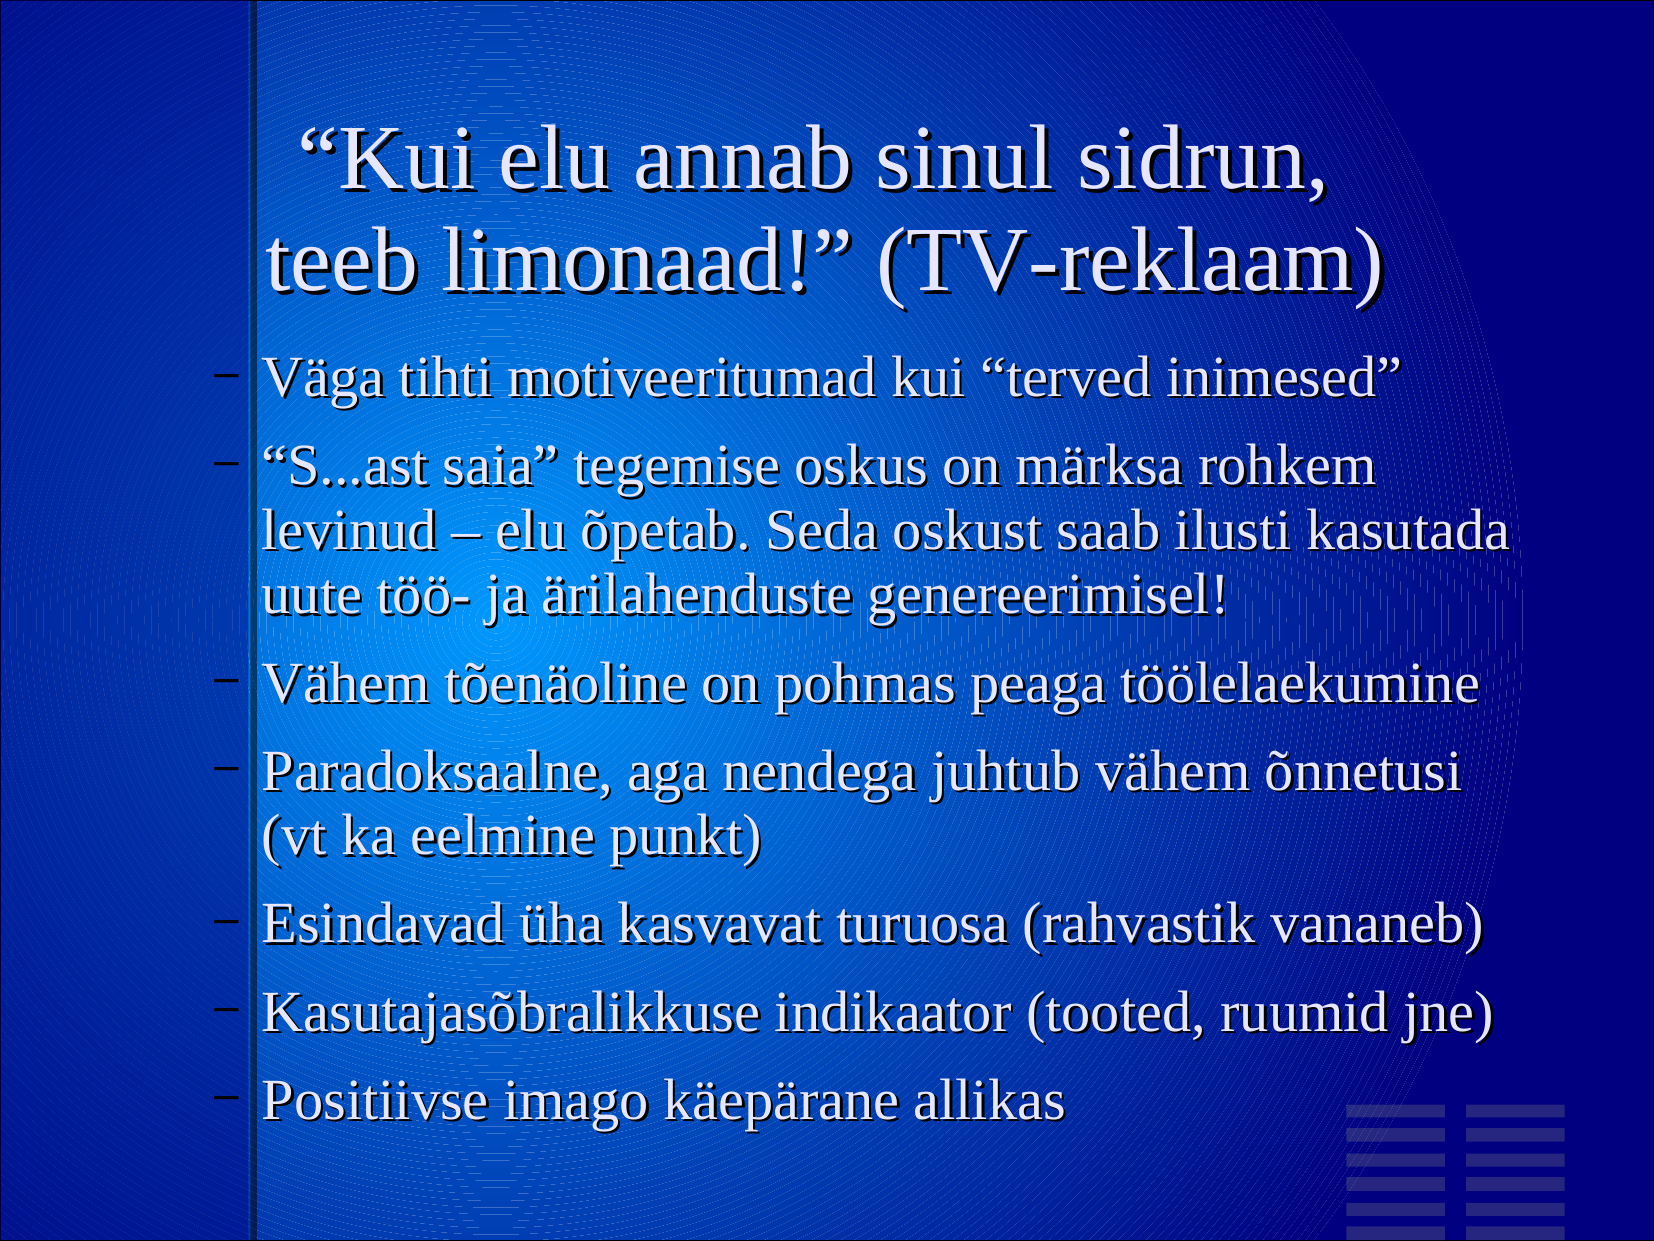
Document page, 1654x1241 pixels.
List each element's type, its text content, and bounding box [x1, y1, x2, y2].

list Väga tihti motiveeritumad kui “terved inimesed” “S...ast saia” tegemise oskus on märksa rohkem levinud – elu õpetab. Seda oskust saab ilusti kasutada uute töö- ja ärilahenduste genereerimisel! Vähem tõenäoline on pohmas peaga töölelaekumine Paradoksaalne, aga nendega juhtub vähem õnnetusi (vt ka eelmine punkt) Esindavad üha kasvavat turuosa (rahvastik vananeb) Kasutajasõbralikkuse indikaator (tooted, ruumid jne) Positiivse imago käepärane allikas [119, 344, 1533, 1132]
title “Kui elu annab sinul sidrun, teeb limonaad!” (TV-reklaam) [119, 104, 1533, 313]
